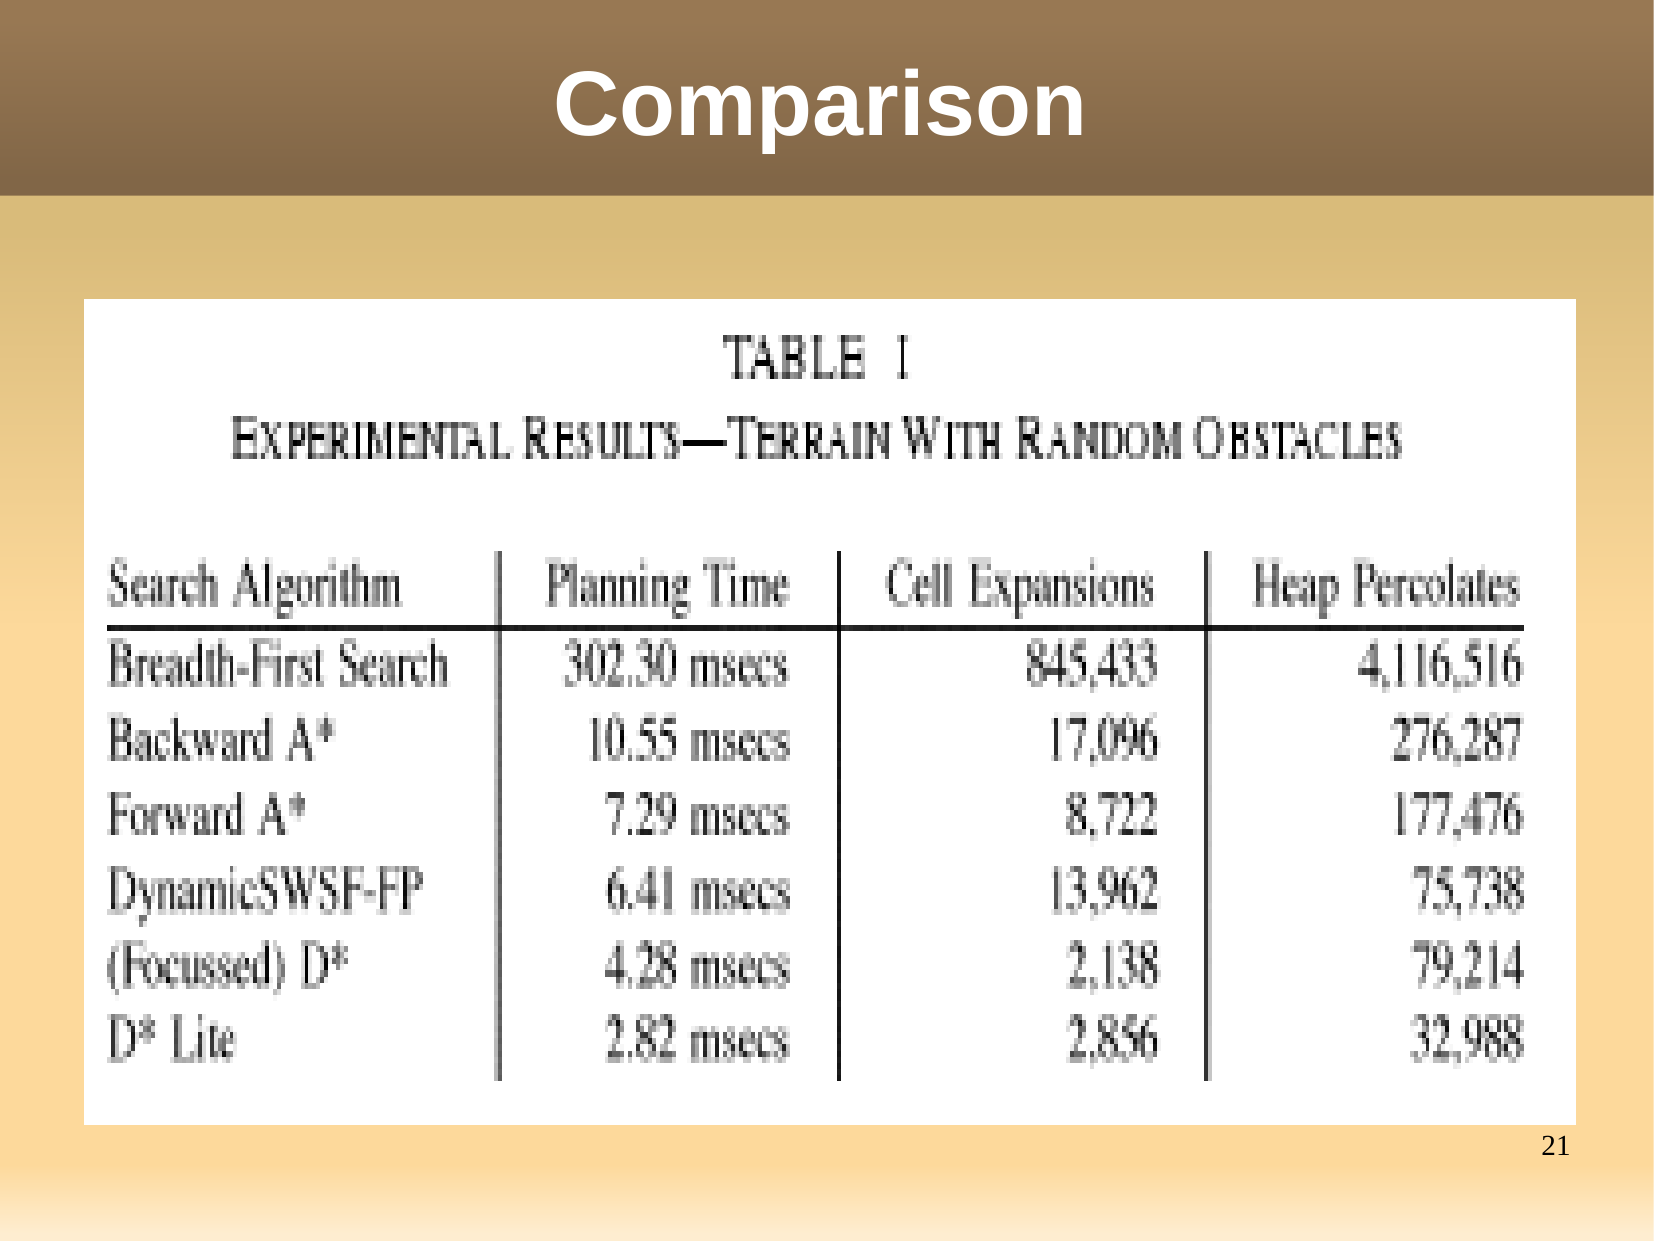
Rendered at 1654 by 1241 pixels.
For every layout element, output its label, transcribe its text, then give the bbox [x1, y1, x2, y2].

title Comparison [76, 7, 1565, 200]
picture [0, 0, 1654, 1241]
